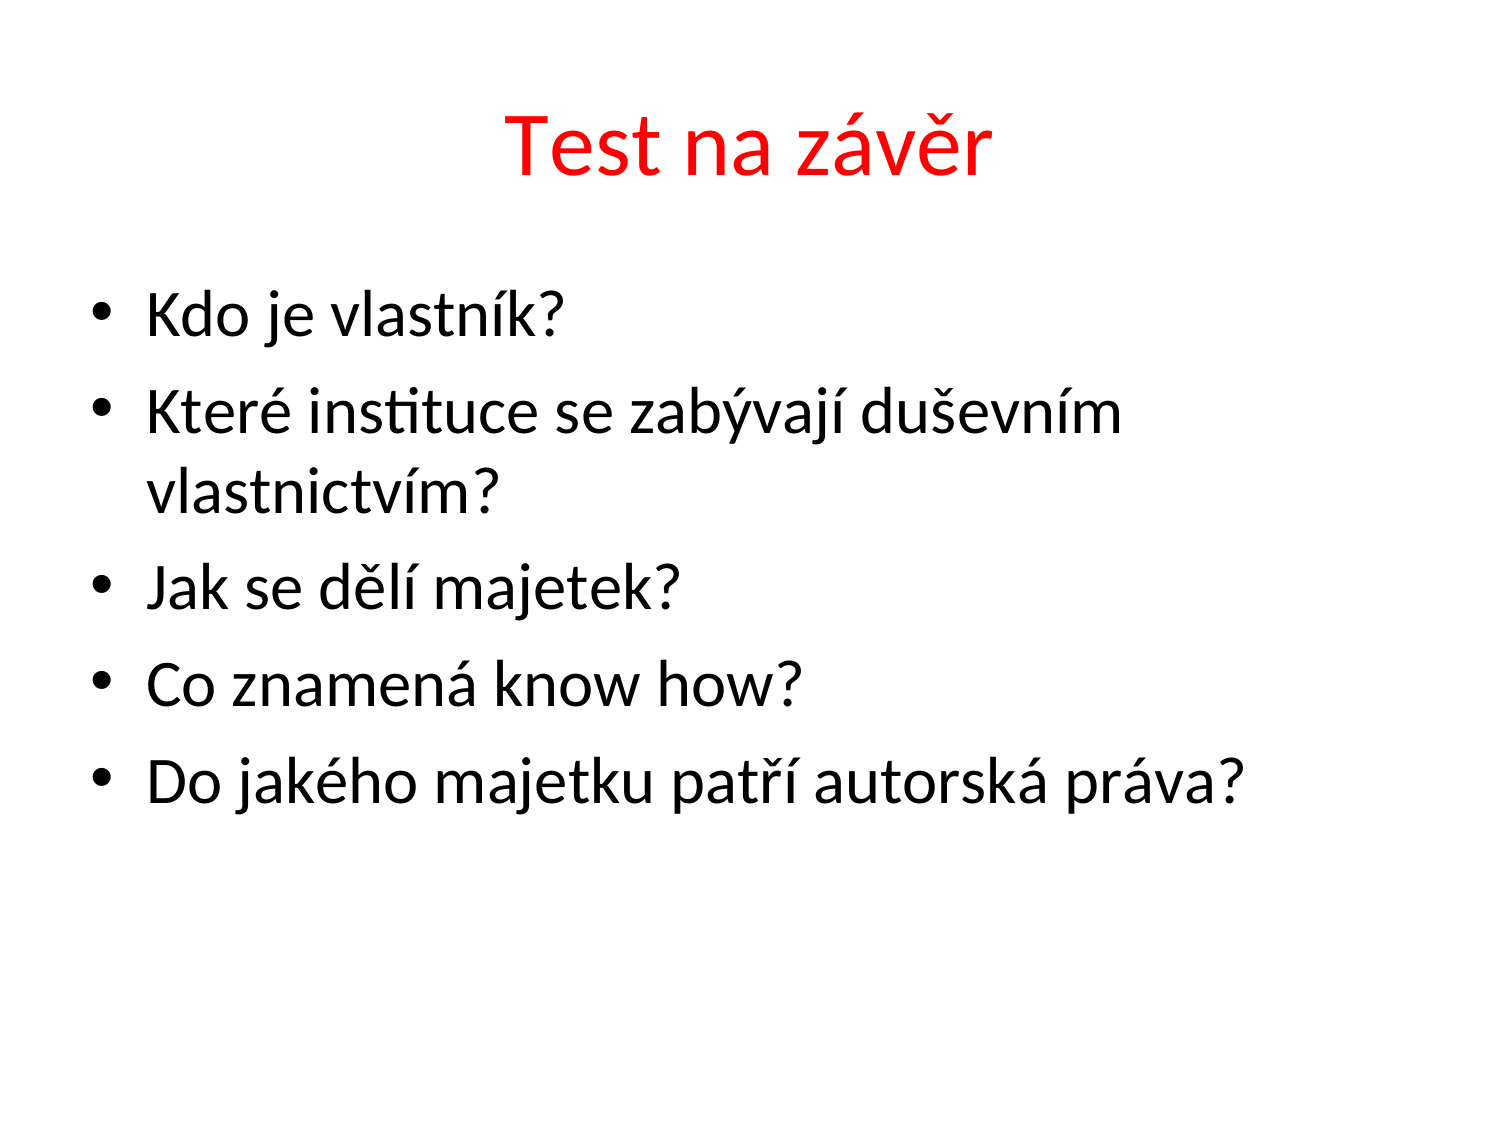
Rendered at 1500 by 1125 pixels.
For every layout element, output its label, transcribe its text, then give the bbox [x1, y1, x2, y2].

list Kdo je vlastník? Které instituce se zabývají duševním vlastnictvím? Jak se dělí majetek? Co znamená know how? Do jakého majetku patří autorská práva? [75, 262, 1426, 1005]
title Test na závěr [75, 45, 1426, 233]
